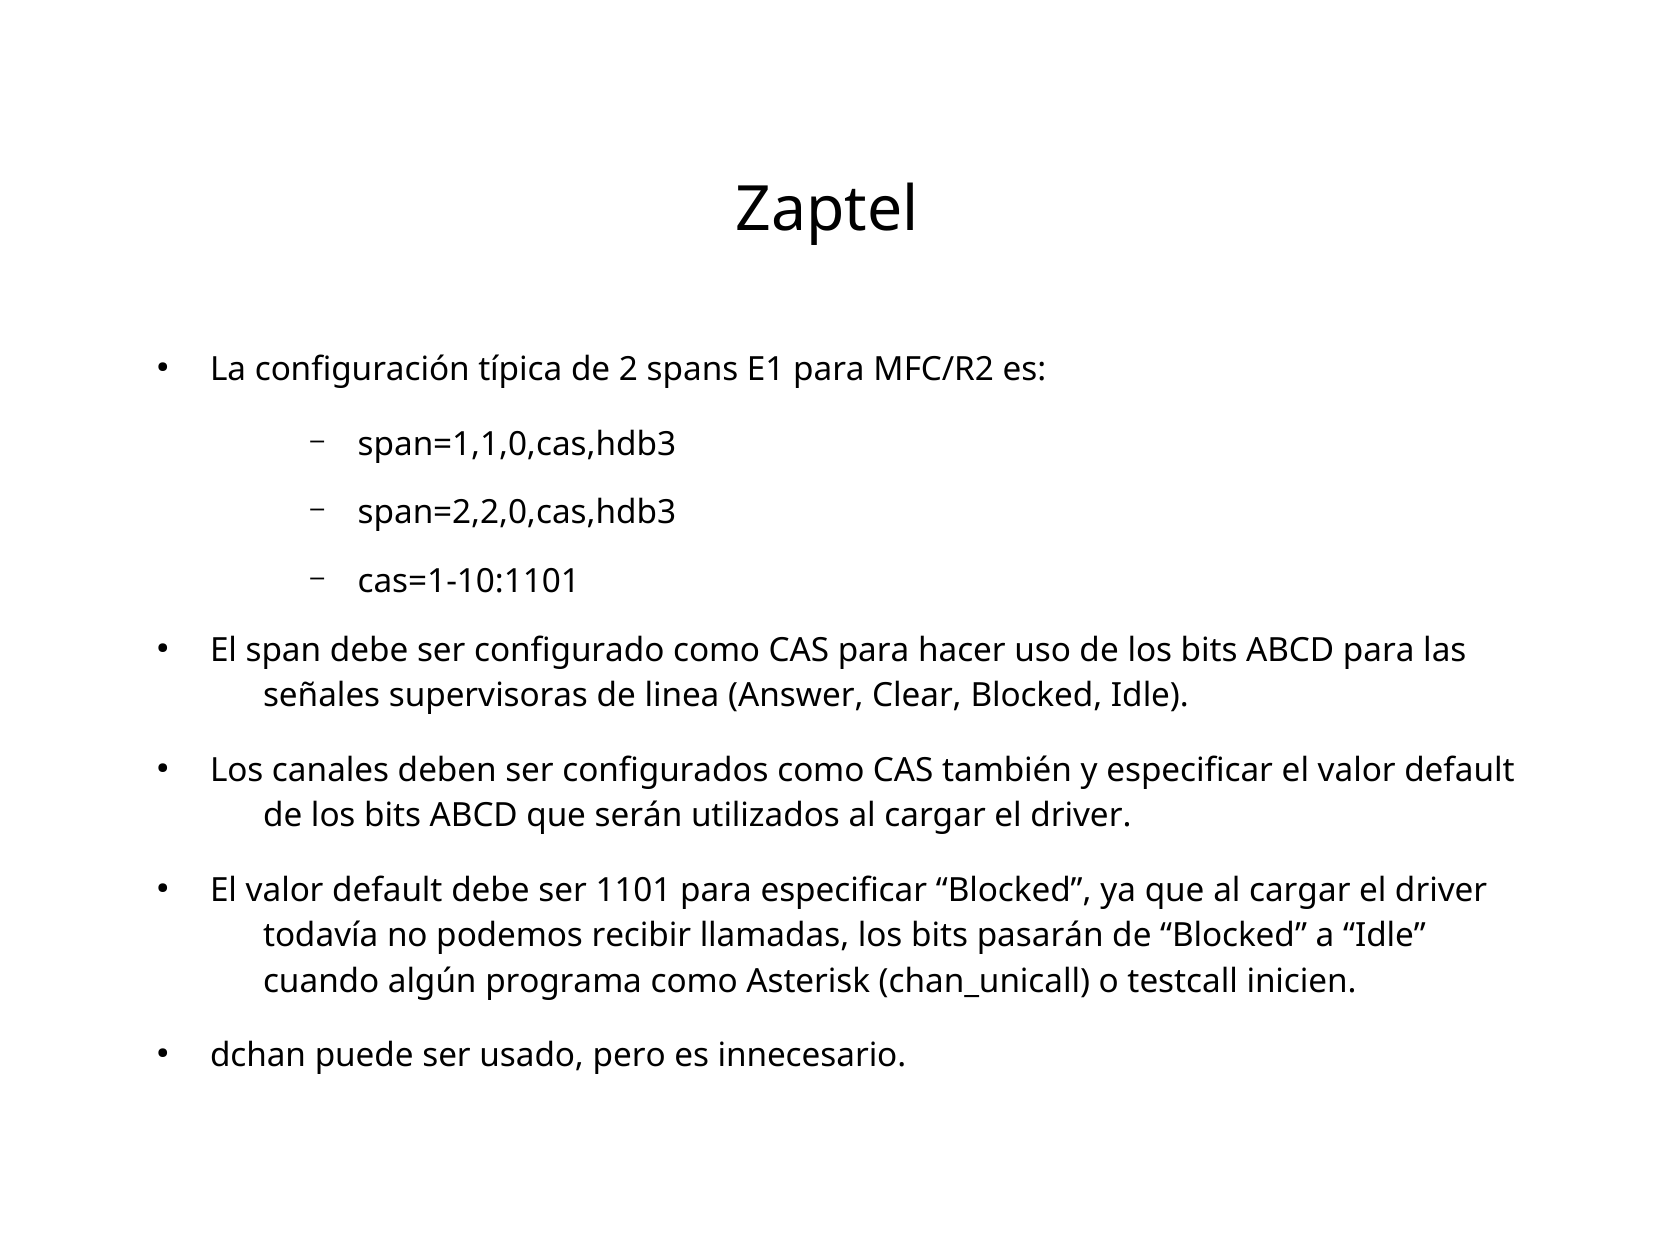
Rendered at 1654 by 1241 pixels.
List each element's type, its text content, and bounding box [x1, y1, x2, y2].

list La configuración típica de 2 spans E1 para MFC/R2 es: span=1,1,0,cas,hdb3 span=2,2,0,cas,hdb3 cas=1-10:1101 El span debe ser configurado como CAS para hacer uso de los bits ABCD para las señales supervisoras de linea (Answer, Clear, Blocked, Idle). Los canales deben ser configurados como CAS también y especificar el valor default de los bits ABCD que serán utilizados al cargar el driver. El valor default debe ser 1101 para especificar “Blocked”, ya que al cargar el driver todavía no podemos recibir llamadas, los bits pasarán de “Blocked” a “Idle” cuando algún programa como Asterisk (chan_unicall) o testcall inicien. dchan puede ser usado, pero es innecesario. [121, 344, 1534, 1135]
title Zaptel [121, 102, 1534, 311]
